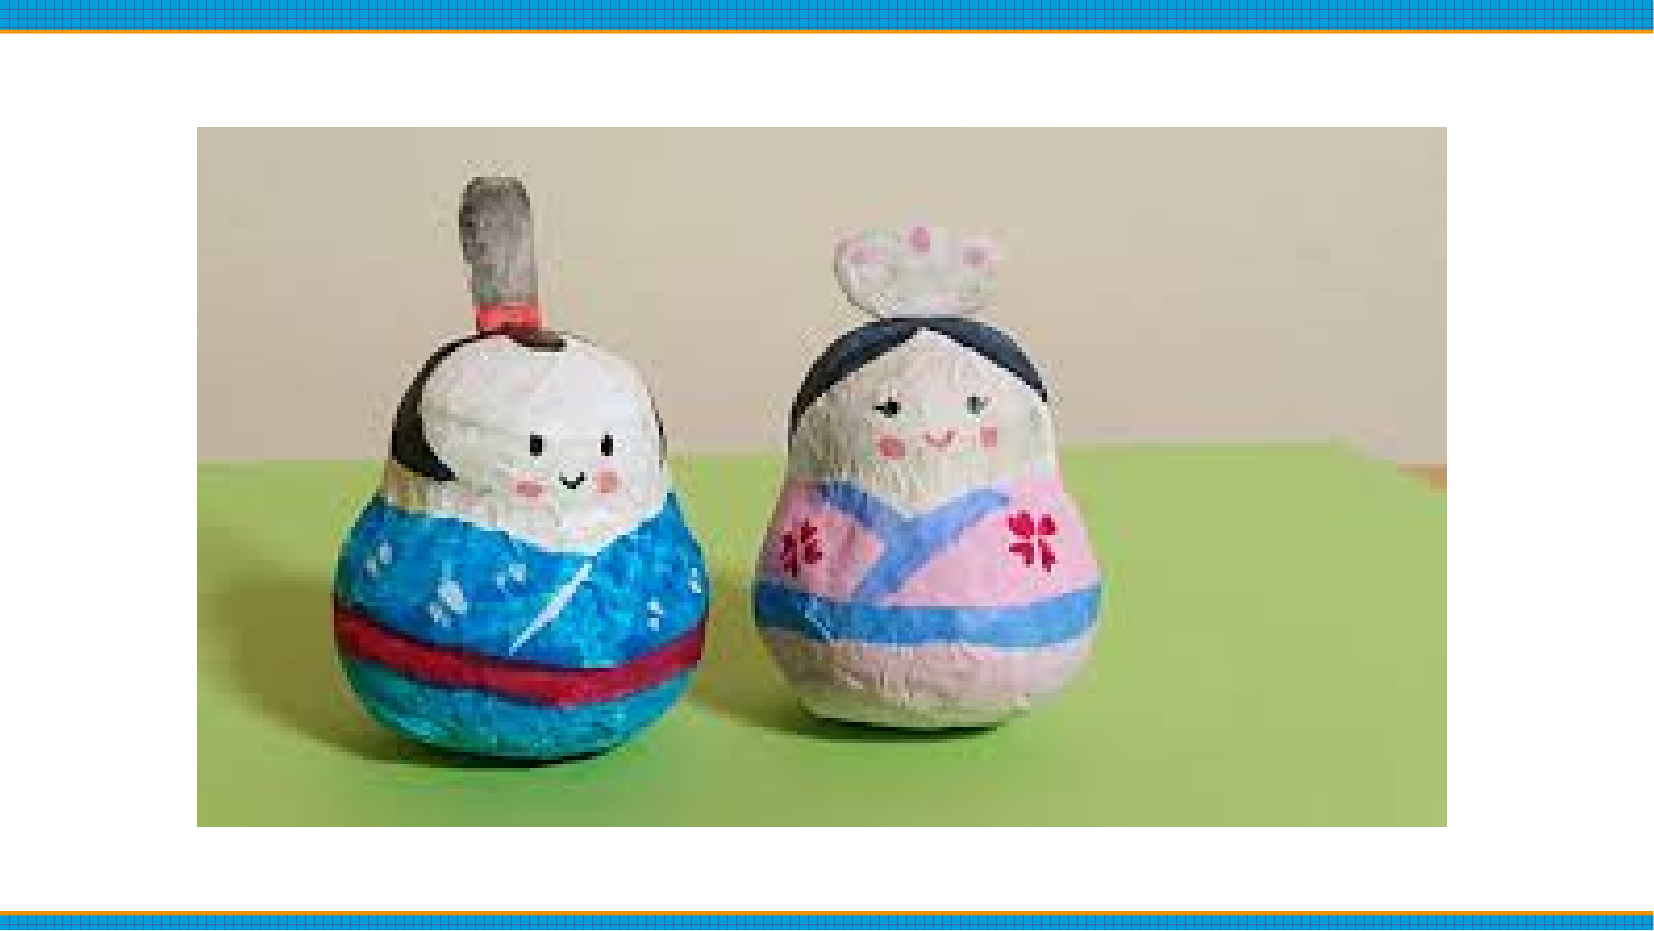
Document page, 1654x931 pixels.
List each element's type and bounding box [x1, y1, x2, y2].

picture [197, 127, 1447, 827]
